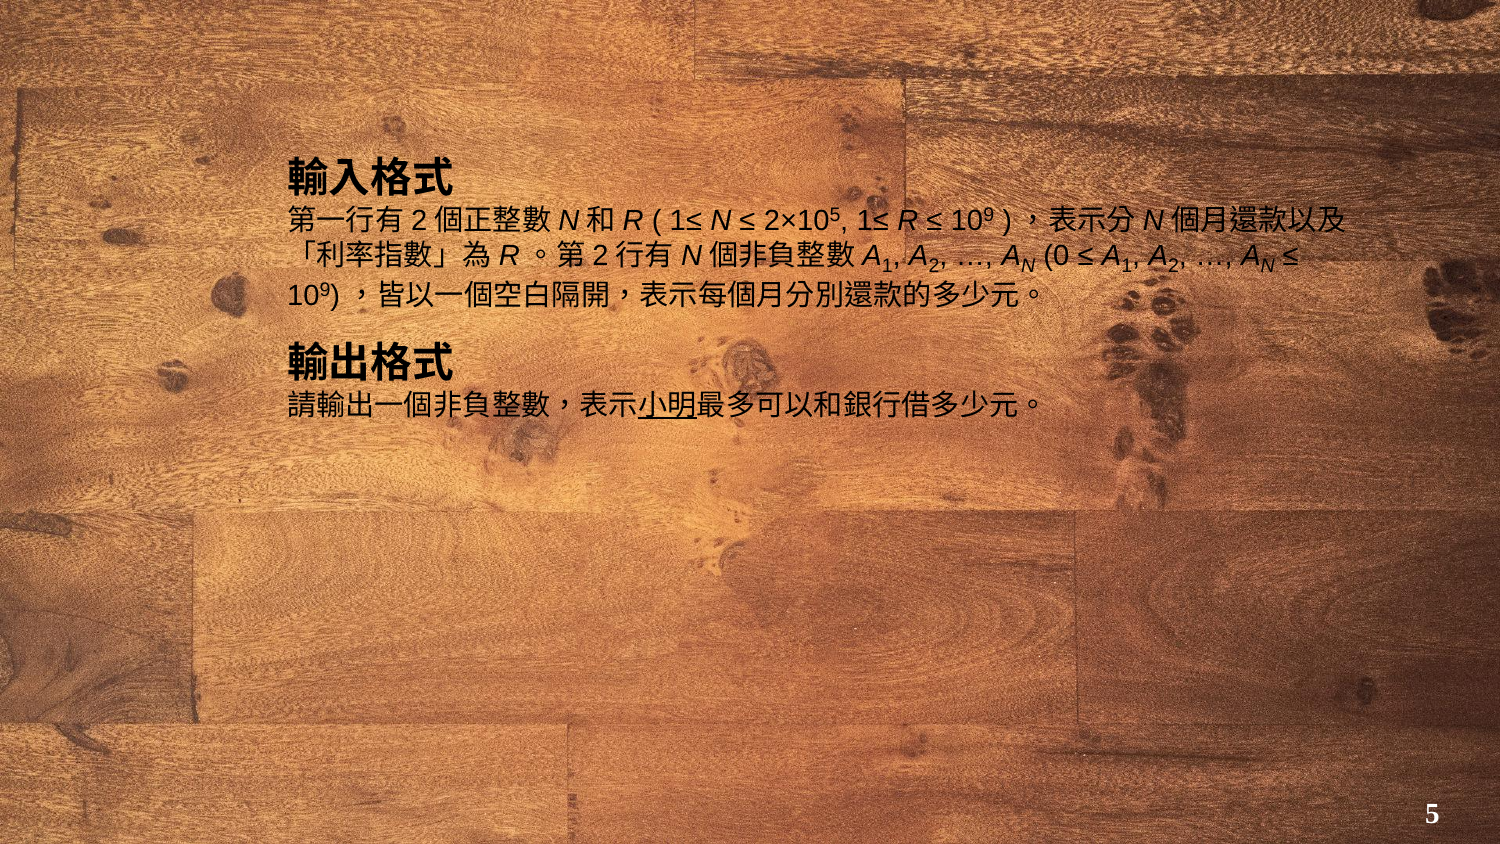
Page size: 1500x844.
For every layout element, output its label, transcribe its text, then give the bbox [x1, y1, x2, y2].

slide_number 5 [1410, 779, 1500, 844]
text_box 輸入格式 第一行有2個正整數N和R ( 1≤ N ≤ 2×105, 1≤ R ≤ 109 )，表示分N個月還款以及「利率指數」為R。第2行有N個非負整數A1, A2, …, AN (0 ≤ A1, A2, …, AN ≤ 109)，皆以一個空白隔開，表示每個月分別還款的多少元。 輸出格式 請輸出一個非負整數，表示小明最多可以和銀行借多少元。 [272, 119, 1362, 499]
